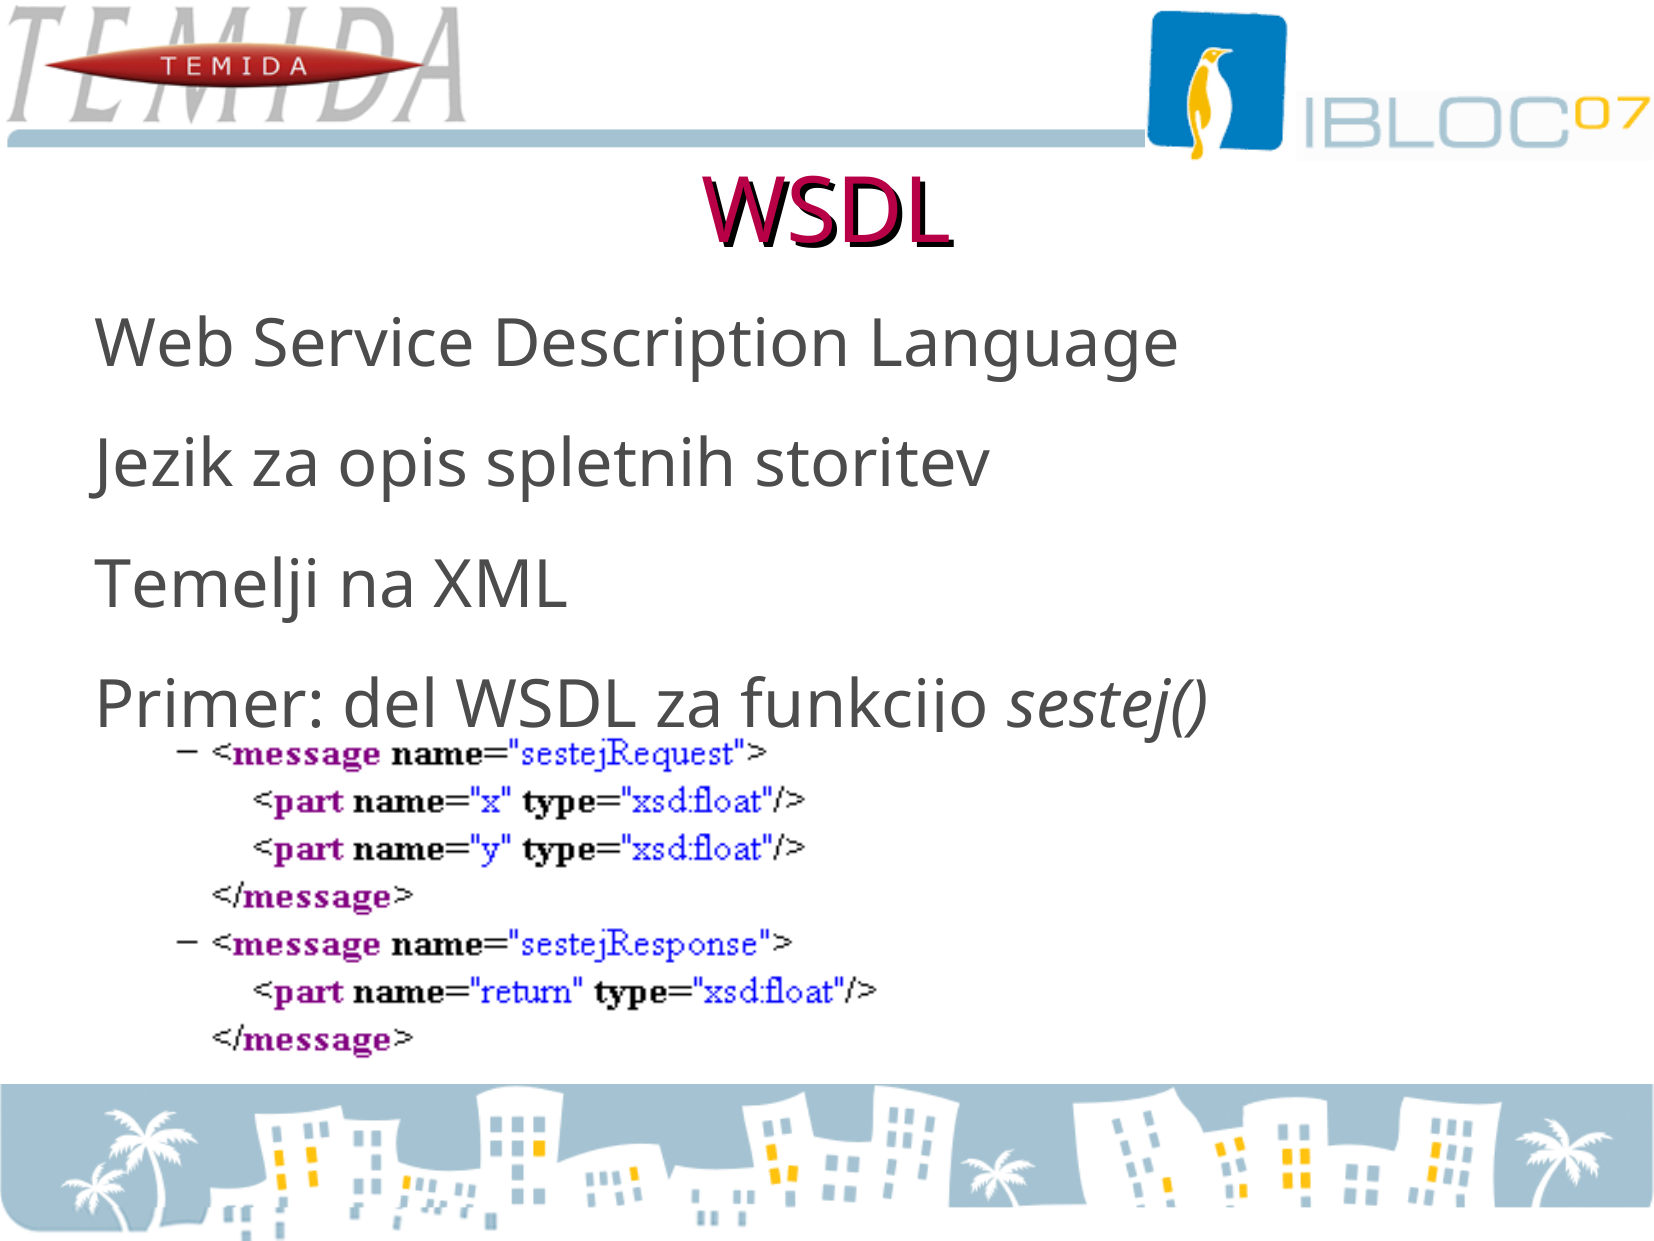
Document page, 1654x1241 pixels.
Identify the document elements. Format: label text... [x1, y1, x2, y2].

title WSDL [0, 118, 1654, 296]
picture [0, 1084, 1654, 1241]
picture [147, 732, 1110, 1063]
picture [6, 5, 1654, 118]
list Web Service Description Language Jezik za opis spletnih storitev Temelji na XML Primer: del WSDL za funkcijo sestej() [76, 295, 1565, 1078]
